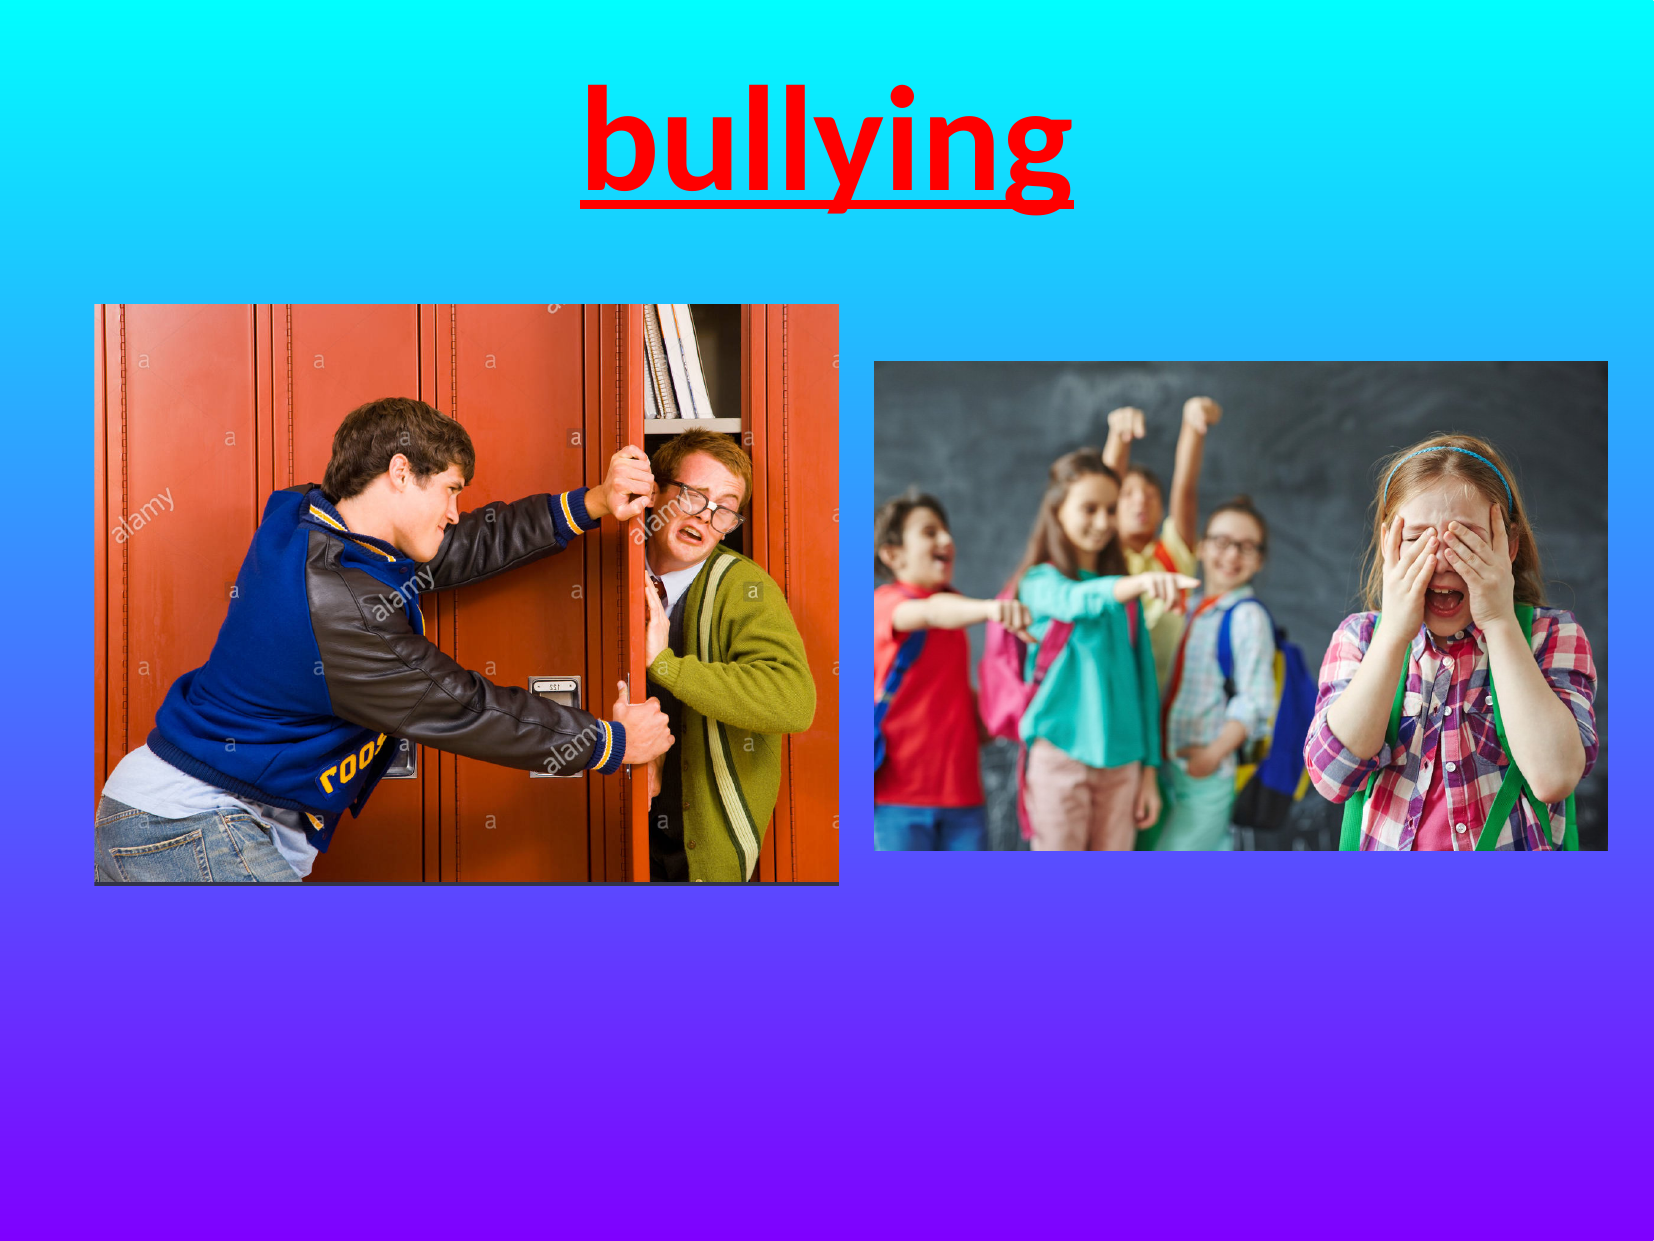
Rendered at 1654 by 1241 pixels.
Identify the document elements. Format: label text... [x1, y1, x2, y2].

picture [94, 298, 839, 886]
picture [874, 361, 1608, 851]
title bullying [82, 49, 1571, 257]
